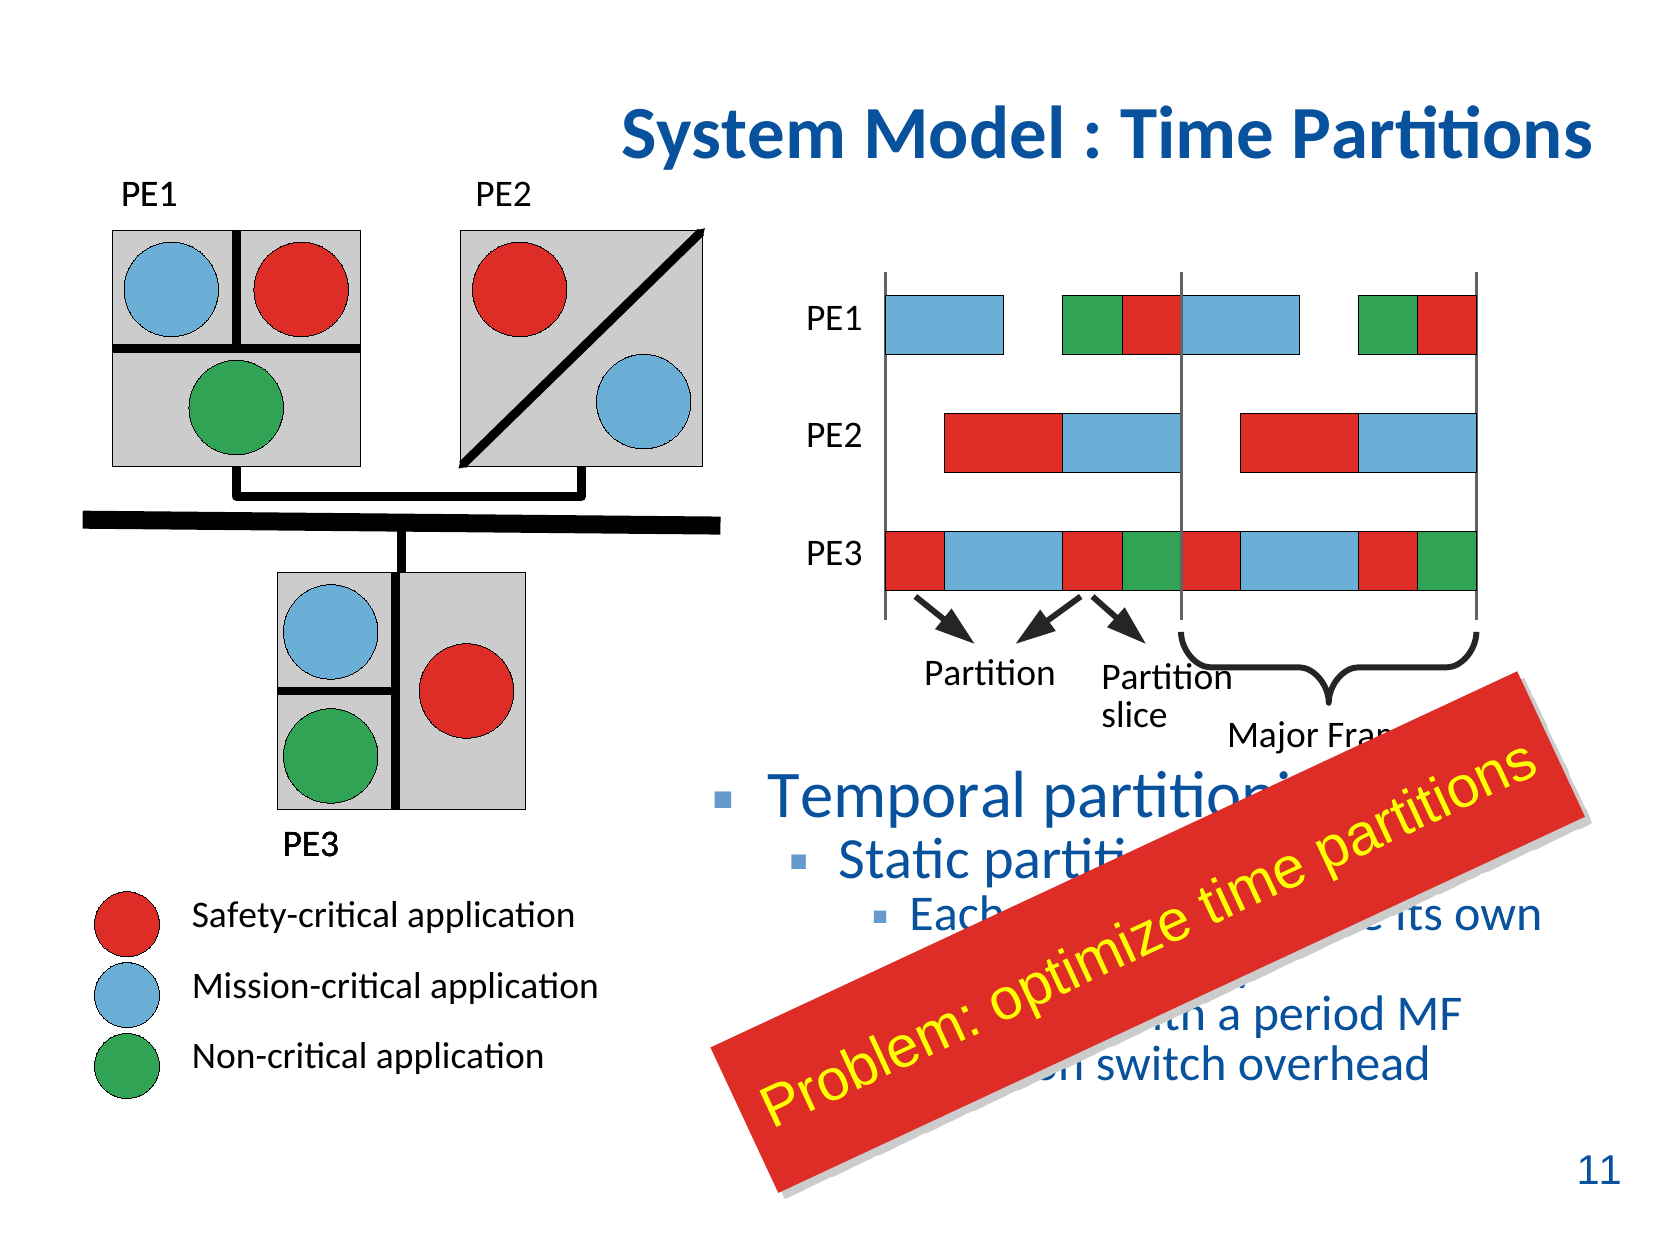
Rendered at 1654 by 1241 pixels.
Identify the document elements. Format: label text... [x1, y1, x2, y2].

text_box [886, 295, 1004, 355]
text_box [112, 232, 232, 344]
text_box PE2 [460, 171, 638, 230]
text_box [1183, 295, 1300, 355]
text_box [1358, 295, 1477, 355]
text_box [94, 1033, 160, 1099]
text_box Partition slice [1193, 653, 1264, 664]
text_box Partition [909, 649, 1087, 711]
text_box Safety-critical application [177, 891, 703, 953]
text_box [886, 531, 1180, 591]
text_box PE1 [106, 171, 284, 232]
text_box [1183, 531, 1477, 591]
text_box [1240, 413, 1477, 473]
text_box PE3 [791, 529, 886, 591]
text_box Partition slice [1086, 653, 1264, 761]
text_box [468, 238, 703, 467]
text_box [112, 230, 361, 467]
text_box Major Frame [1181, 712, 1427, 773]
text_box Non-critical application [177, 1033, 703, 1094]
title System Model : Time Partitions [0, 0, 1595, 178]
text_box [1062, 295, 1180, 355]
text_box Mission-critical application [177, 962, 703, 1024]
text_box PE2 [791, 411, 886, 473]
text_box PE1 [791, 295, 886, 356]
text_box [460, 230, 695, 460]
text_box [94, 962, 160, 1028]
list Temporal partitioning Static partition table Each partition can have its own scheduling policy Repeated with a period MF Partition switch overhead [696, 767, 1643, 1223]
text_box [277, 572, 526, 810]
text_box Problem: optimize time partitions [710, 671, 1585, 1193]
text_box [944, 413, 1180, 473]
text_box PE3 [267, 820, 355, 882]
text_box [94, 891, 160, 957]
